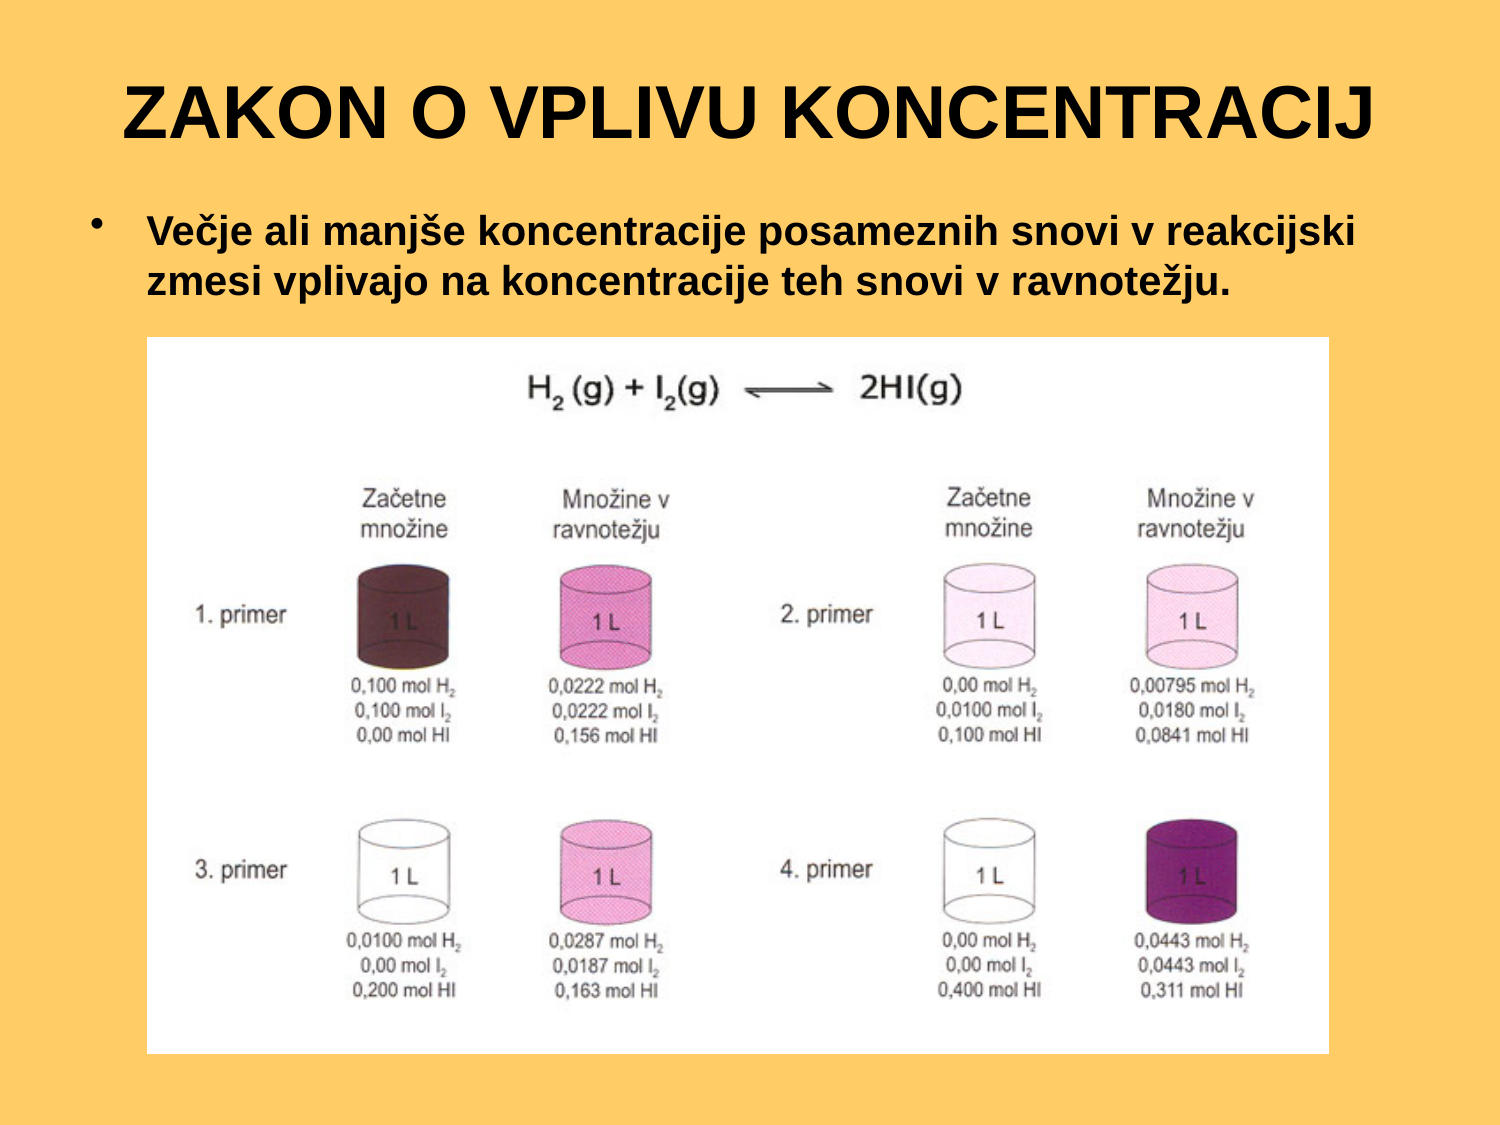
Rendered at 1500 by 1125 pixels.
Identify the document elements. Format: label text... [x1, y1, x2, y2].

list Večje ali manjše koncentracije posameznih snovi v reakcijski zmesi vplivajo na koncentracije teh snovi v ravnotežju. [75, 196, 1425, 1005]
title ZAKON O VPLIVU KONCENTRACIJ [75, 45, 1425, 173]
picture [147, 337, 1329, 1054]
